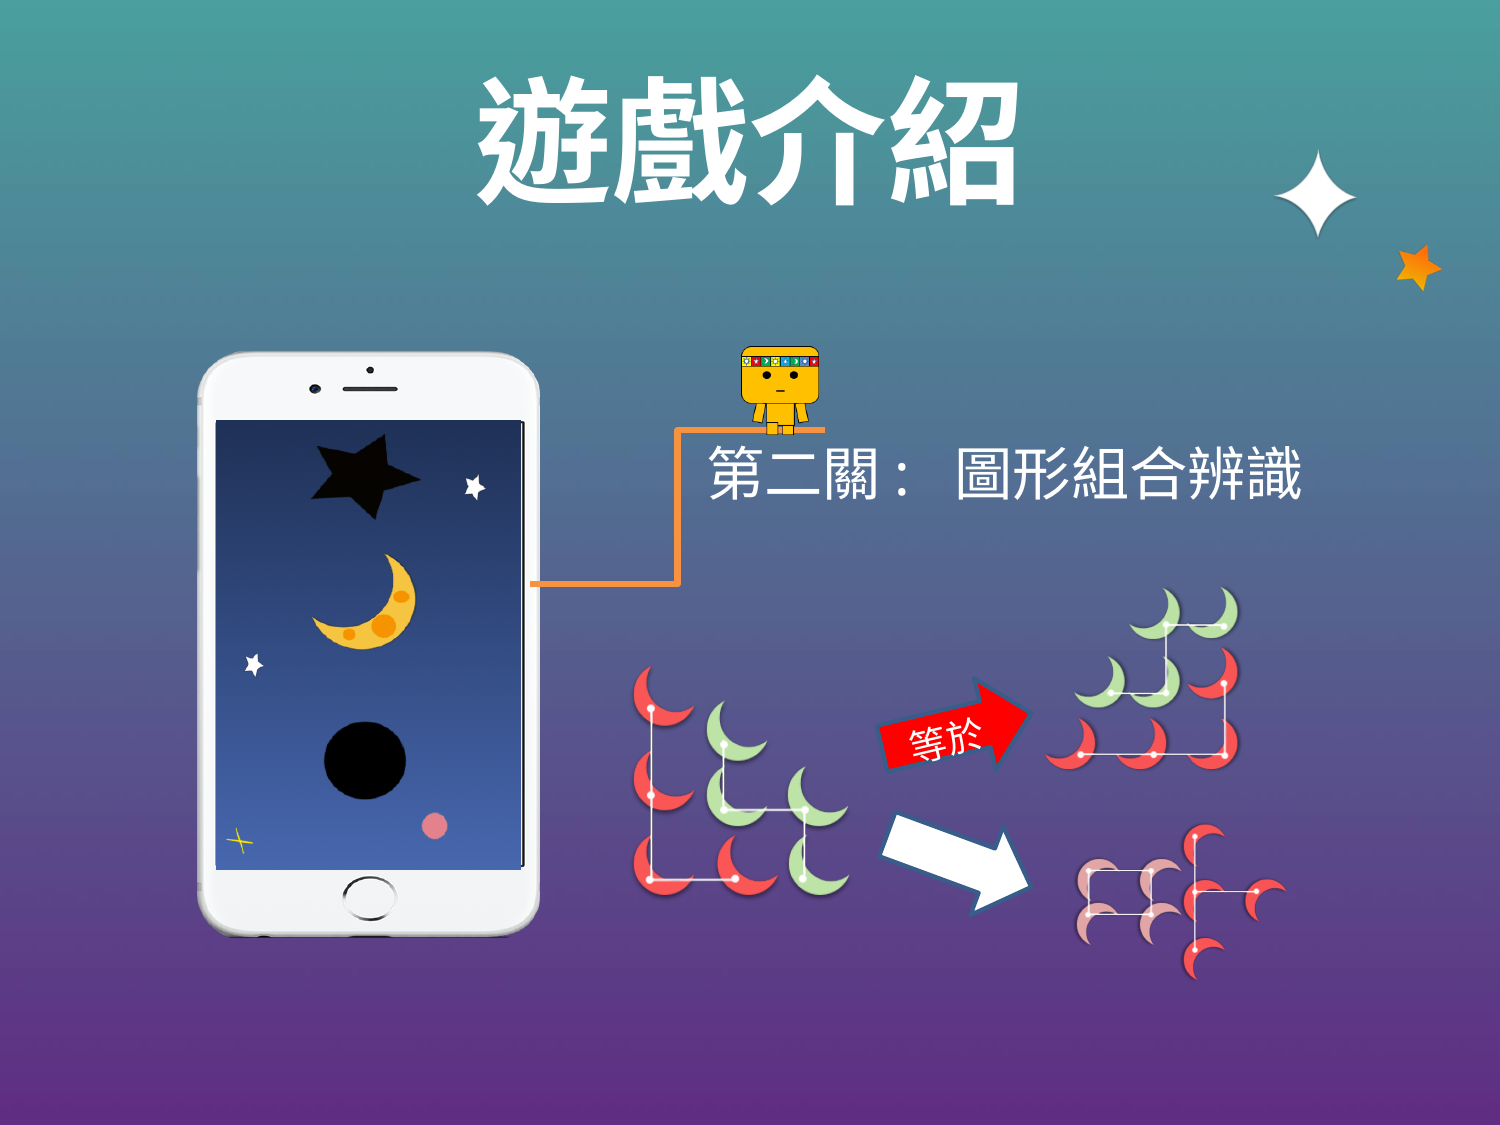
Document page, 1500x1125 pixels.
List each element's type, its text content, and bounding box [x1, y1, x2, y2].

picture [0, 0, 1500, 1125]
text_box [879, 811, 1032, 916]
text_box 第二關: 圖形組合辨識 [690, 430, 1353, 516]
text_box 等於 [876, 678, 1032, 772]
title 遊戲介紹 [75, 45, 1426, 233]
